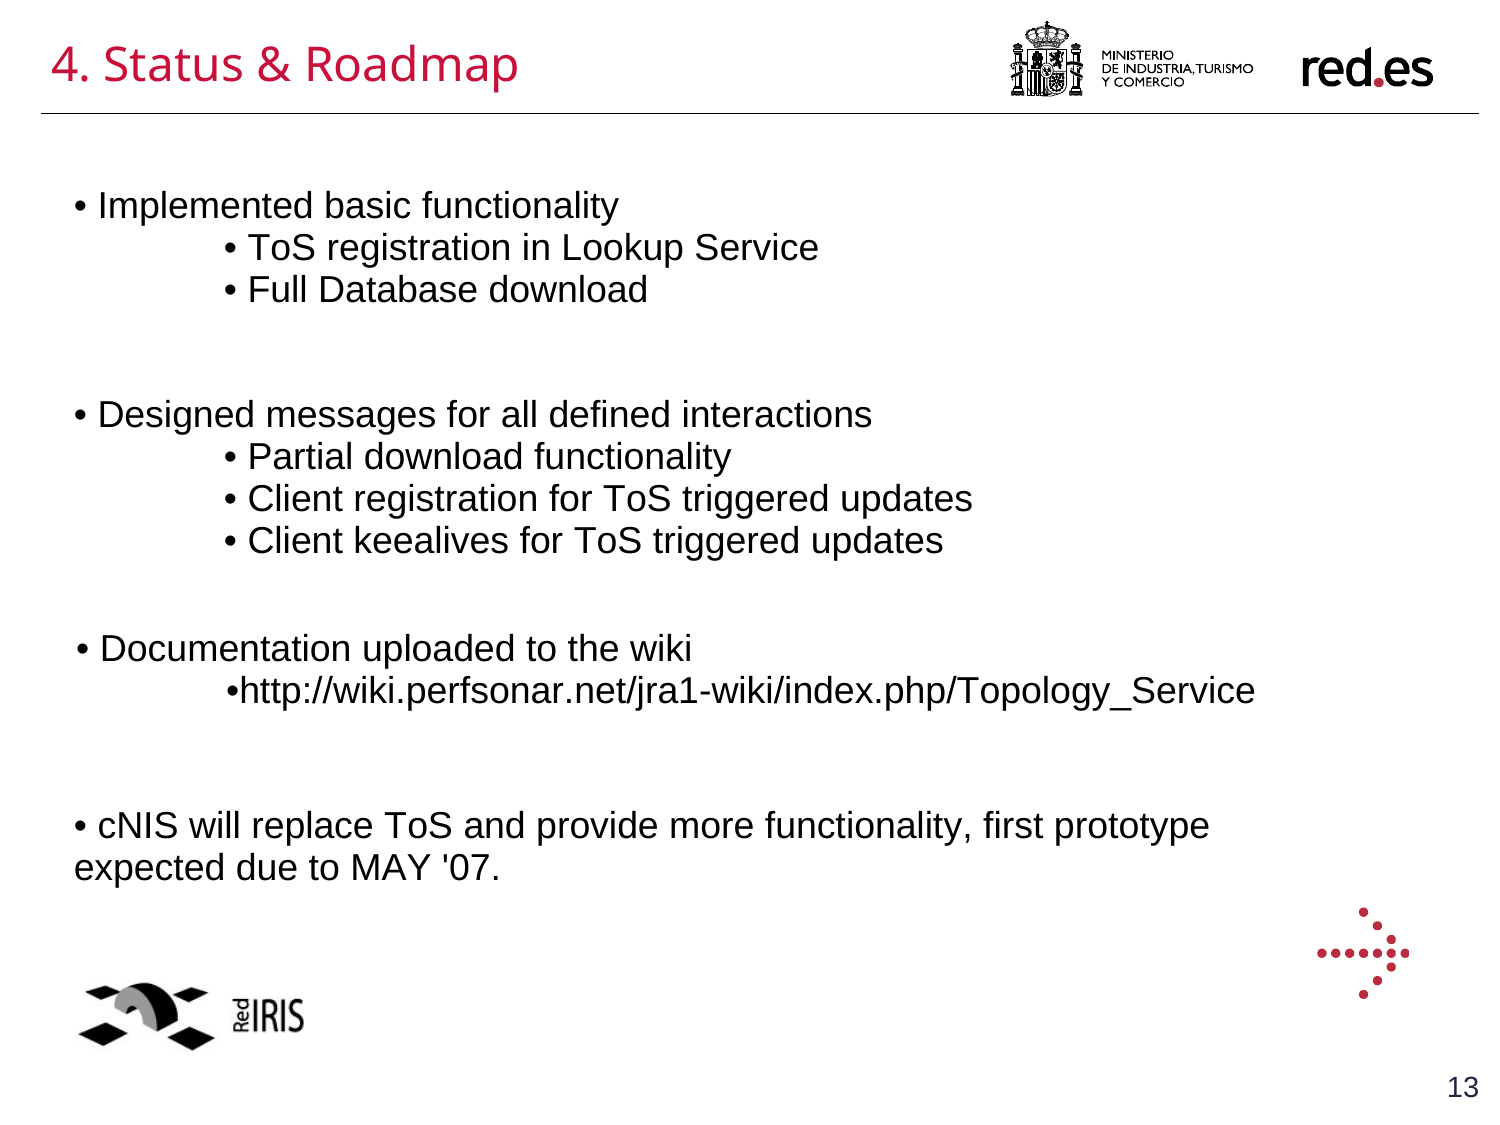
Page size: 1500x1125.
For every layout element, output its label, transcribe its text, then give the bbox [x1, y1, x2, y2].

text_box cNIS will replace ToS and provide more functionality, first prototype expected due to MAY '07. [59, 797, 1270, 897]
text_box Implemented basic functionality ToS registration in Lookup Service Full Database download [59, 177, 1388, 318]
text_box Designed messages for all defined interactions Partial download functionality Client registration for ToS triggered updates Client keealives for ToS triggered updates [59, 386, 1317, 591]
picture [64, 969, 322, 1059]
text_box 4. Status & Roadmap [36, 22, 537, 103]
text_box Documentation uploaded to the wiki http://wiki.perfsonar.net/jra1-wiki/index.php/Topology_Service [61, 620, 1182, 719]
picture [1307, 888, 1417, 1009]
